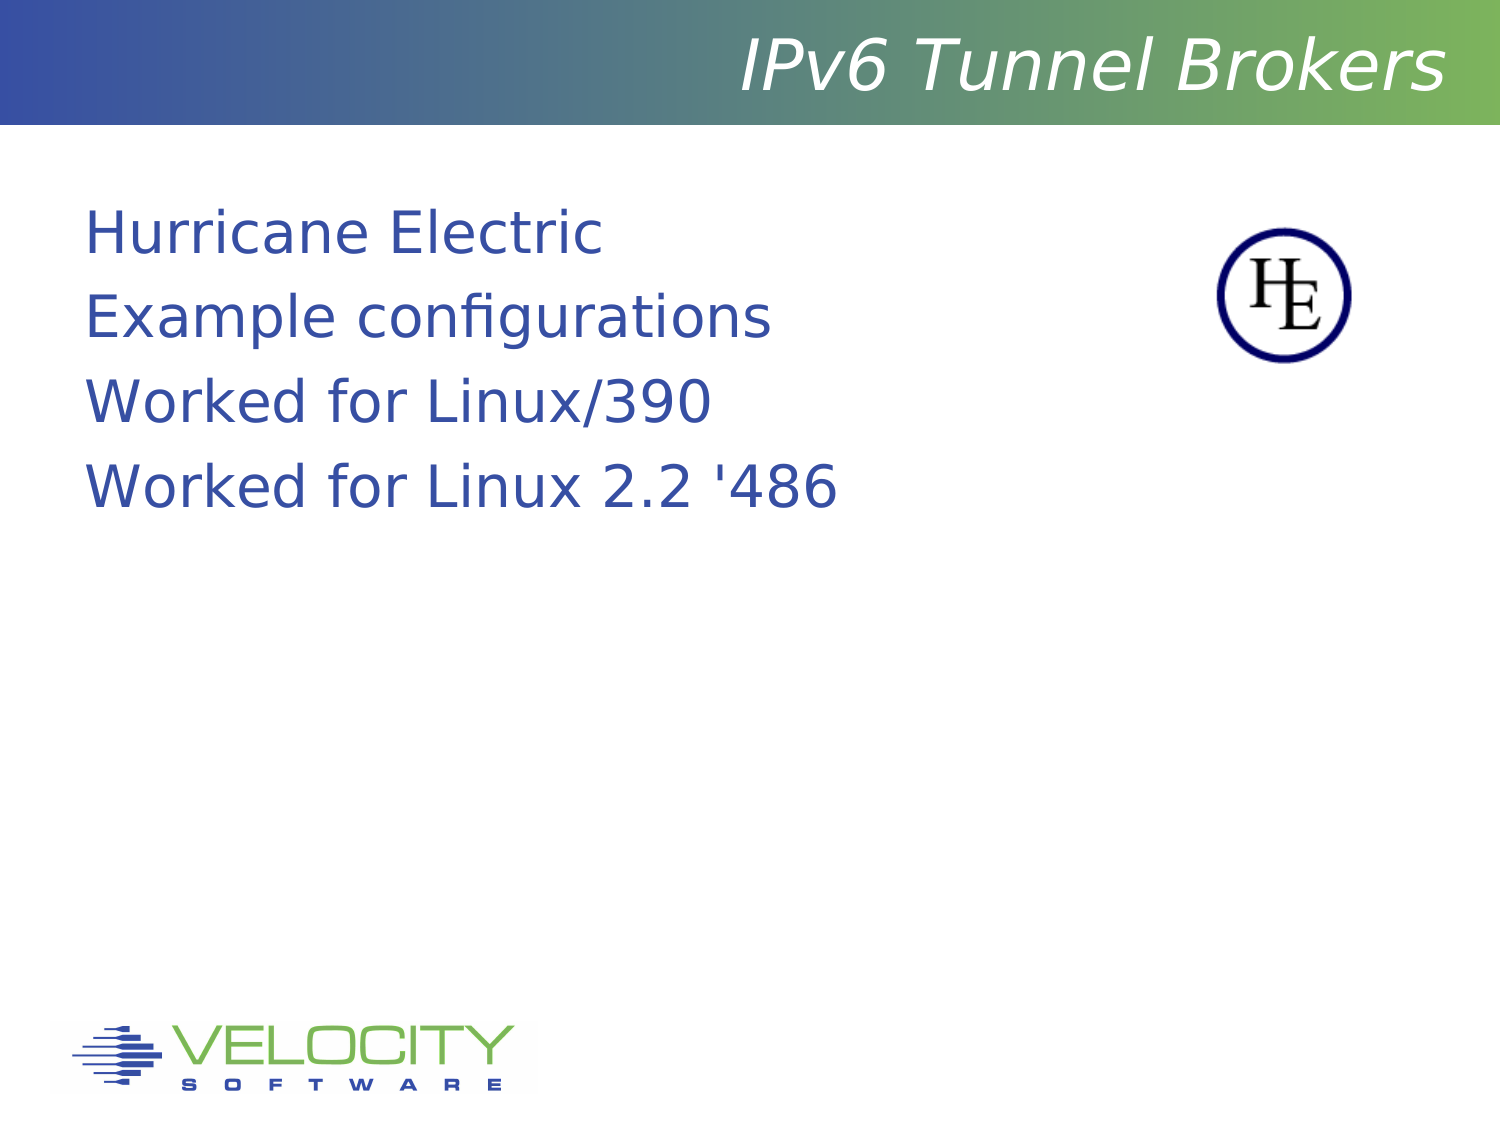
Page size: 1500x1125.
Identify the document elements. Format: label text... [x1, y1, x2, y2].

picture [50, 1021, 538, 1094]
picture [1200, 218, 1369, 376]
title IPv6 Tunnel Brokers [62, 12, 1463, 113]
list Hurricane Electric Example configurations Worked for Linux/390 Worked for Linux 2.2 '486 [70, 187, 1438, 988]
